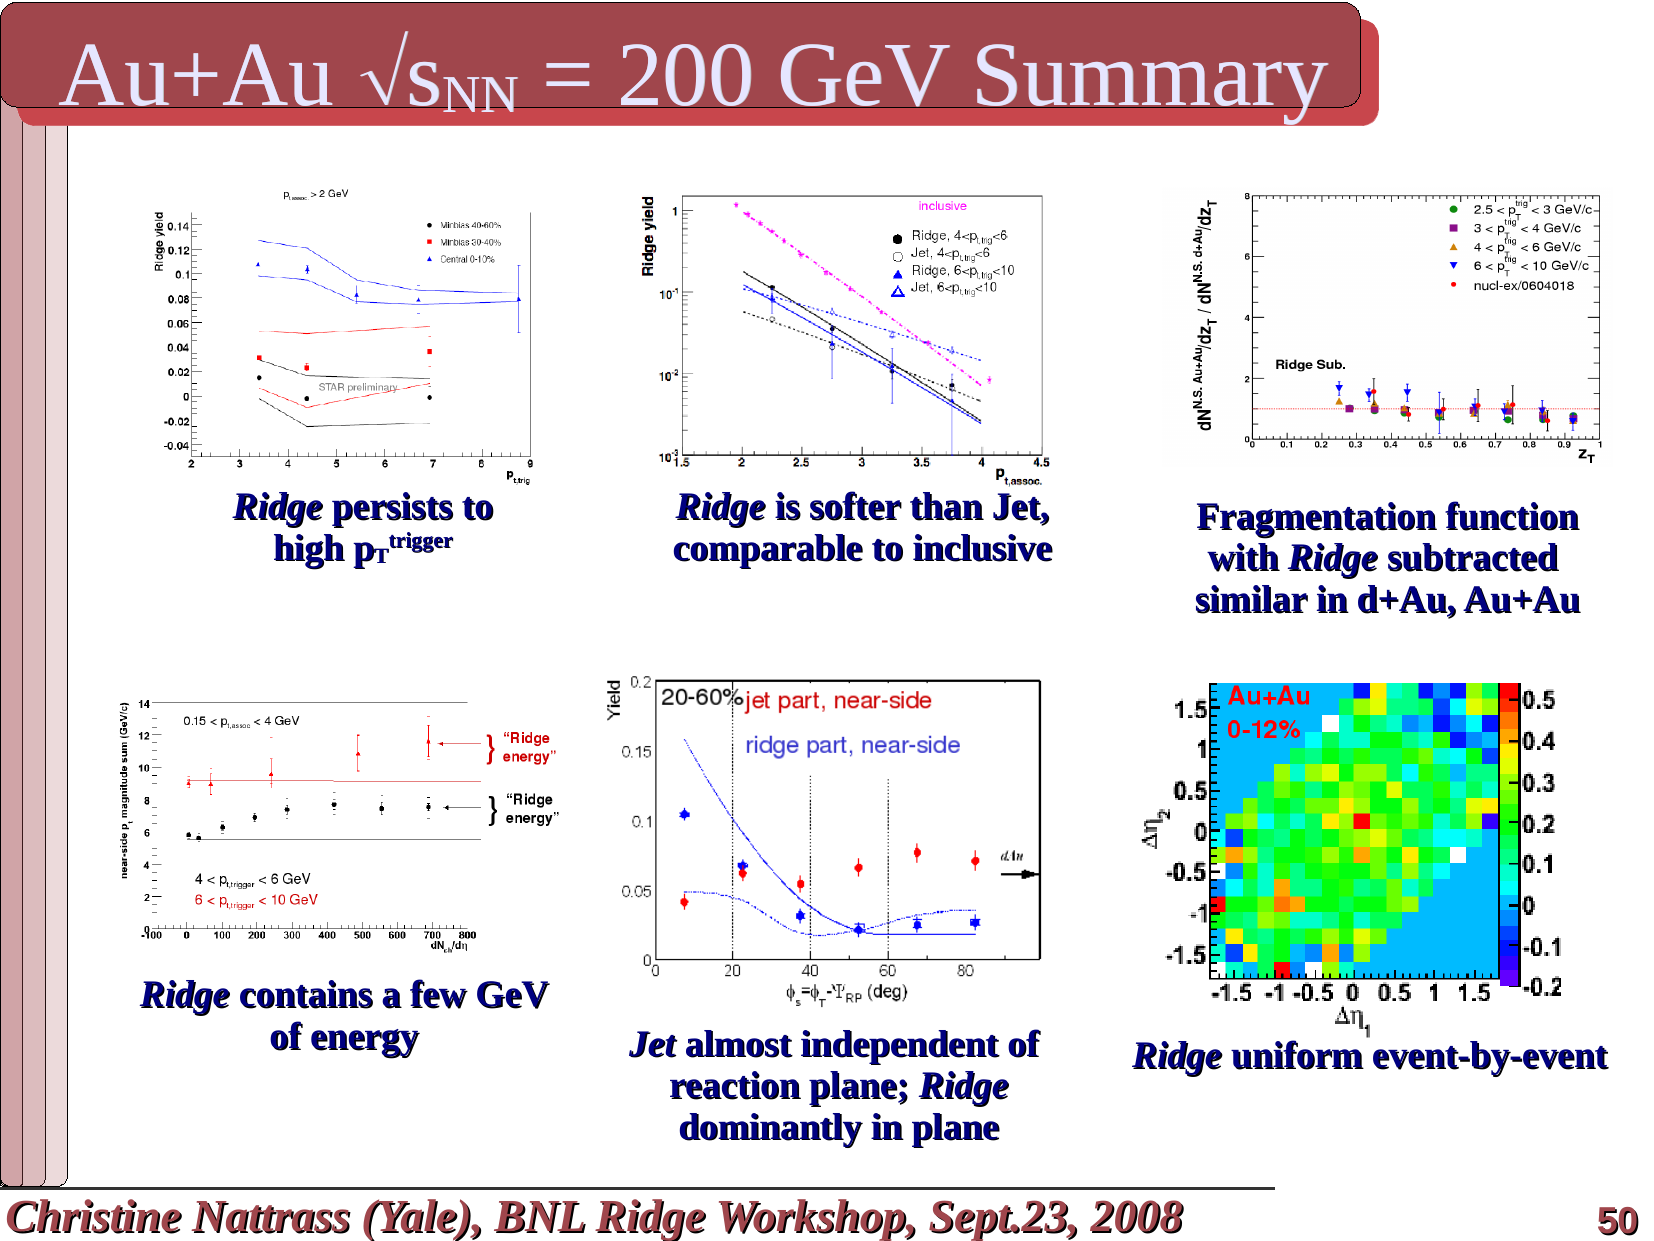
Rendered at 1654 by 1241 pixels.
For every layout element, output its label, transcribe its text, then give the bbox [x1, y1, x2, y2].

picture [637, 164, 1088, 477]
text_box Ridge is softer than Jet, comparable to inclusive [637, 477, 1088, 576]
text_box Ridge uniform event-by-event [1115, 1027, 1624, 1084]
text_box Ridge persists to high pTtrigger [187, 477, 539, 590]
picture [597, 674, 1048, 1014]
picture [112, 674, 563, 958]
title Au+Au sNN = 200 GeV Summary [0, 8, 1388, 140]
text_box Jet almost independent of reaction plane; Ridge dominantly in plane [613, 1015, 1064, 1155]
text_box Ridge contains a few GeV of energy [118, 966, 569, 1064]
picture [1162, 187, 1613, 467]
text_box Fragmentation function with Ridge subtracted similar in d+Au, Au+Au [1162, 487, 1613, 627]
picture [1122, 679, 1573, 1027]
picture [150, 187, 547, 488]
